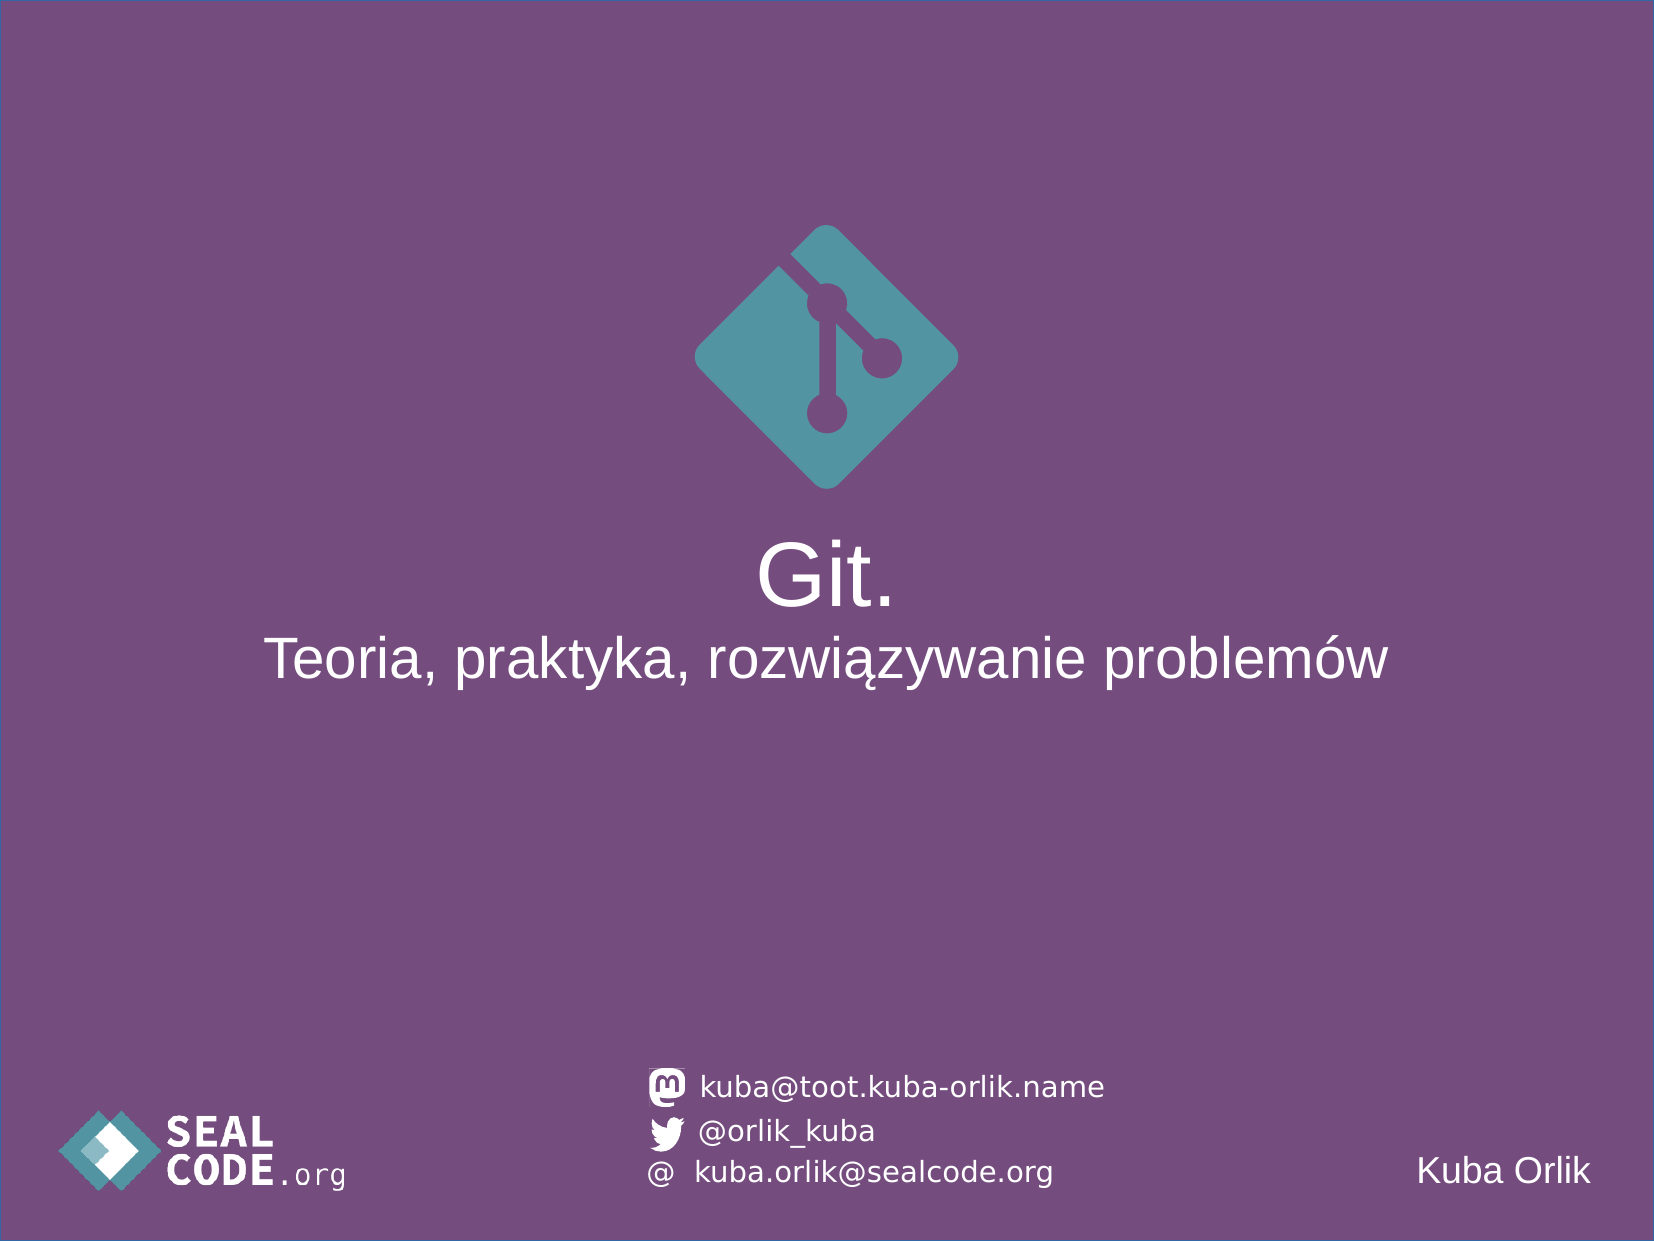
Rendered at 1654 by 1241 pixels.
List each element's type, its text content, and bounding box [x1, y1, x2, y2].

picture [58, 1110, 344, 1191]
picture [694, 225, 959, 489]
title Git. Teoria, praktyka, rozwiązywanie problemów [82, 453, 1571, 762]
